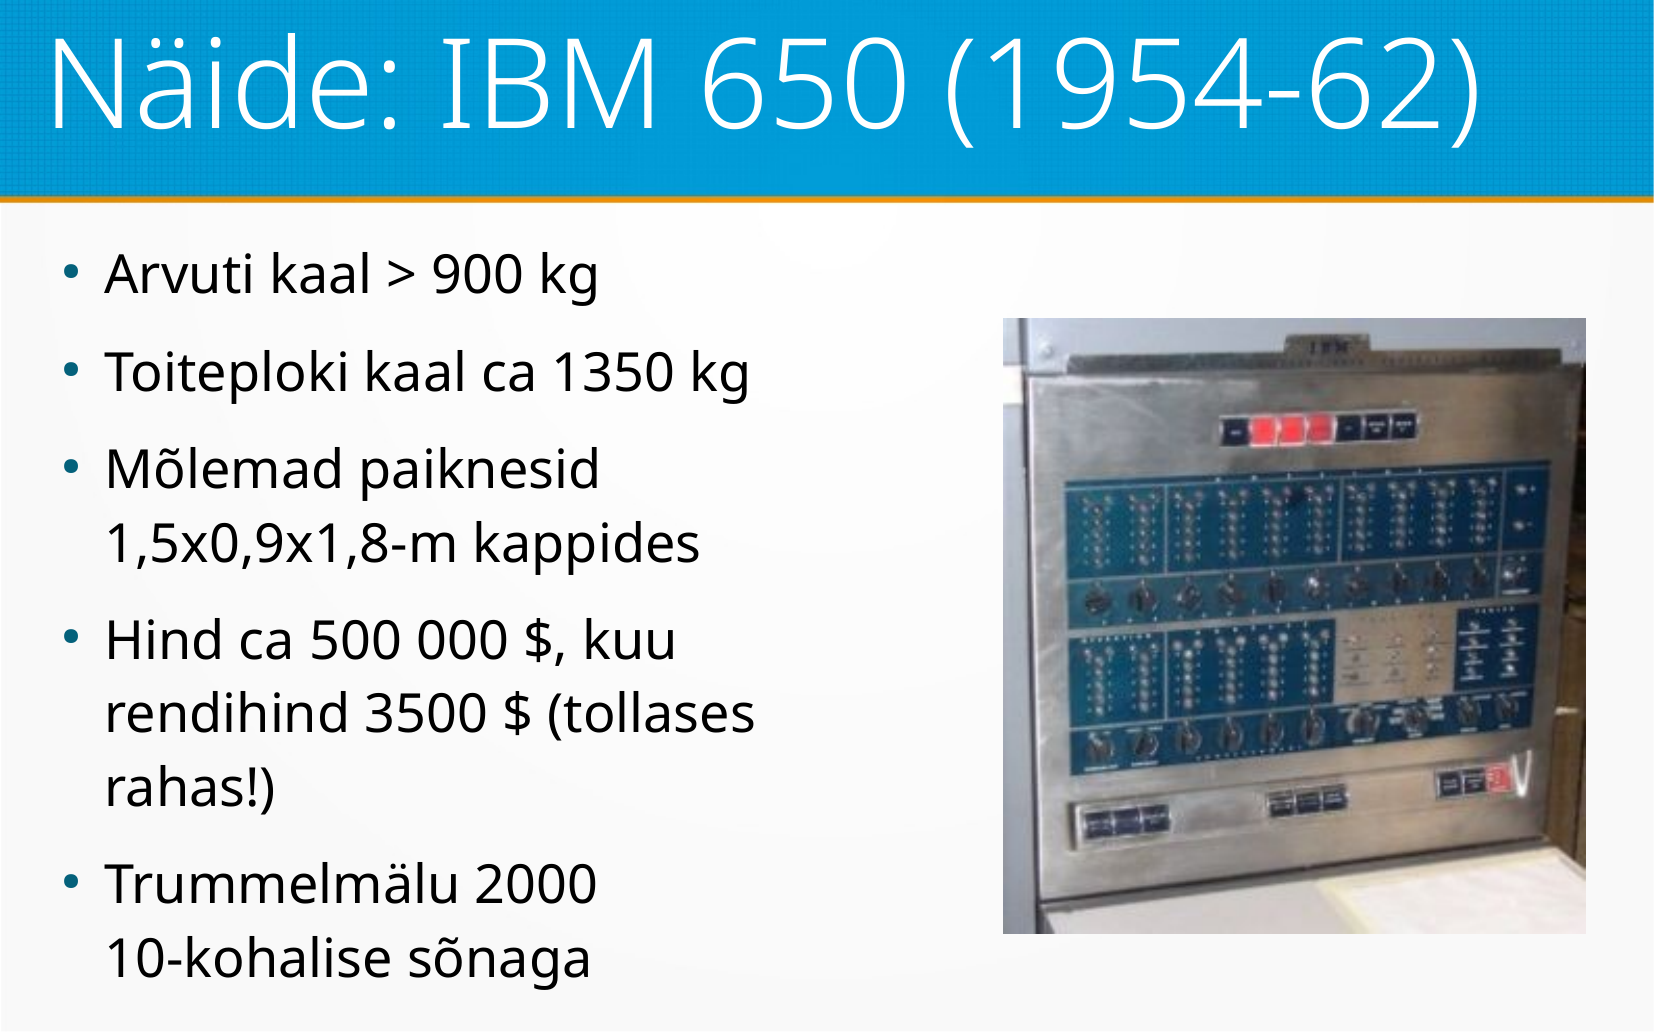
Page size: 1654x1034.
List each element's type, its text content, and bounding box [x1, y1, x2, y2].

list Arvuti kaal > 900 kg Toiteploki kaal ca 1350 kg Mõlemad paiknesid 1,5x0,9x1,8-m kappides Hind ca 500 000 $, kuu rendihind 3500 $ (tollases rahas!) Trummelmälu 2000 10-kohalise sõnaga [47, 236, 1607, 1002]
picture [0, 195, 1654, 1034]
title Näide: IBM 650 (1954-62) [43, 0, 1619, 166]
